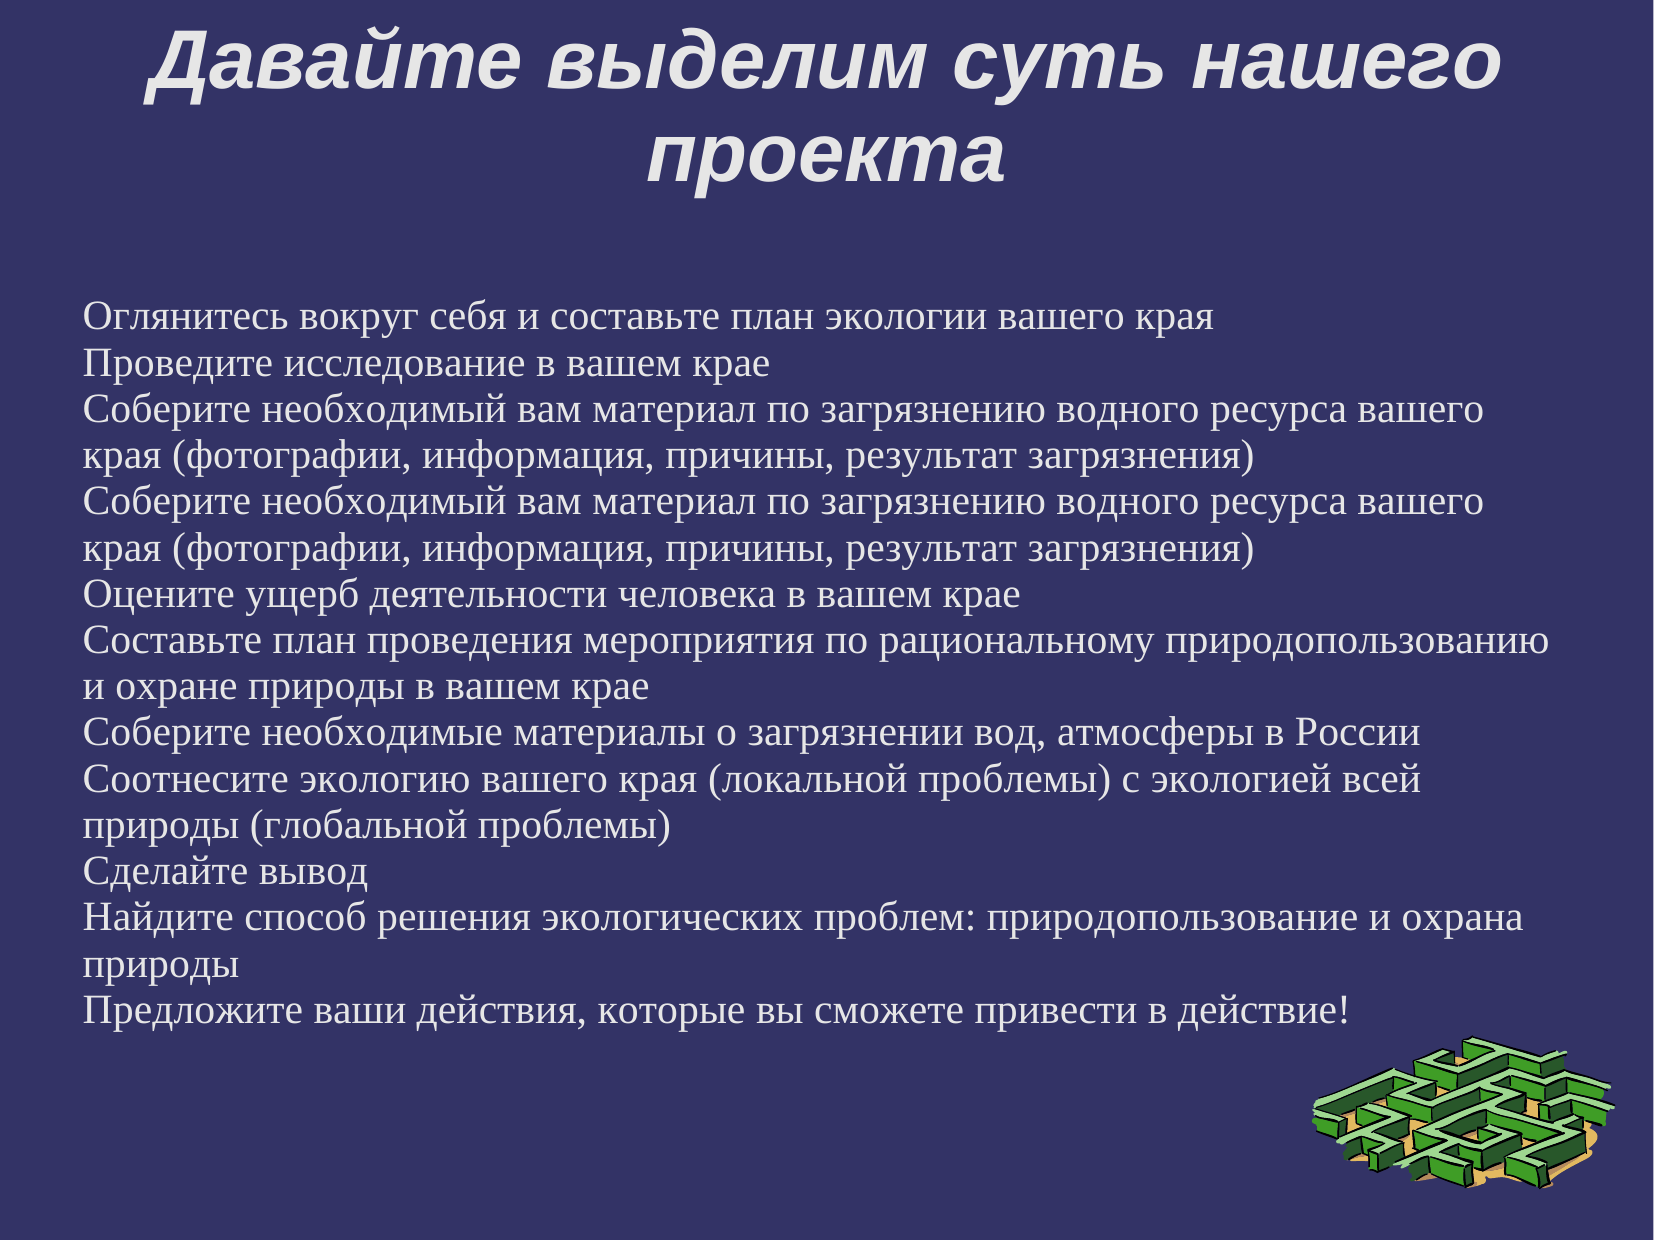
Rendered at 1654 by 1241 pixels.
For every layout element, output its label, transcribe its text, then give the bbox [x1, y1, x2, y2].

title Давайте выделим суть нашего проекта [82, 13, 1571, 286]
subtitle Оглянитесь вокруг себя и составьте план экологии вашего края Проведите исследование в вашем крае Соберите необходимый вам материал по загрязнению водного ресурса вашего края (фотографии, информация, причины, результат загрязнения) Соберите необходимый вам материал по загрязнению водного ресурса вашего края (фотографии, информация, причины, результат загрязнения) Оцените ущерб деятельности человека в вашем крае Составьте план проведения мероприятия по рациональному природопользованию и охране природы в вашем крае Соберите необходимые материалы о загрязнении вод, атмосферы в России Соотнесите экологию вашего края (локальной проблемы) с экологией всей природы (глобальной проблемы) Сделайте вывод Найдите способ решения экологических проблем: природопользование и охрана природы Предложите ваши действия, которые вы сможете привести в действие! [82, 286, 1571, 1113]
